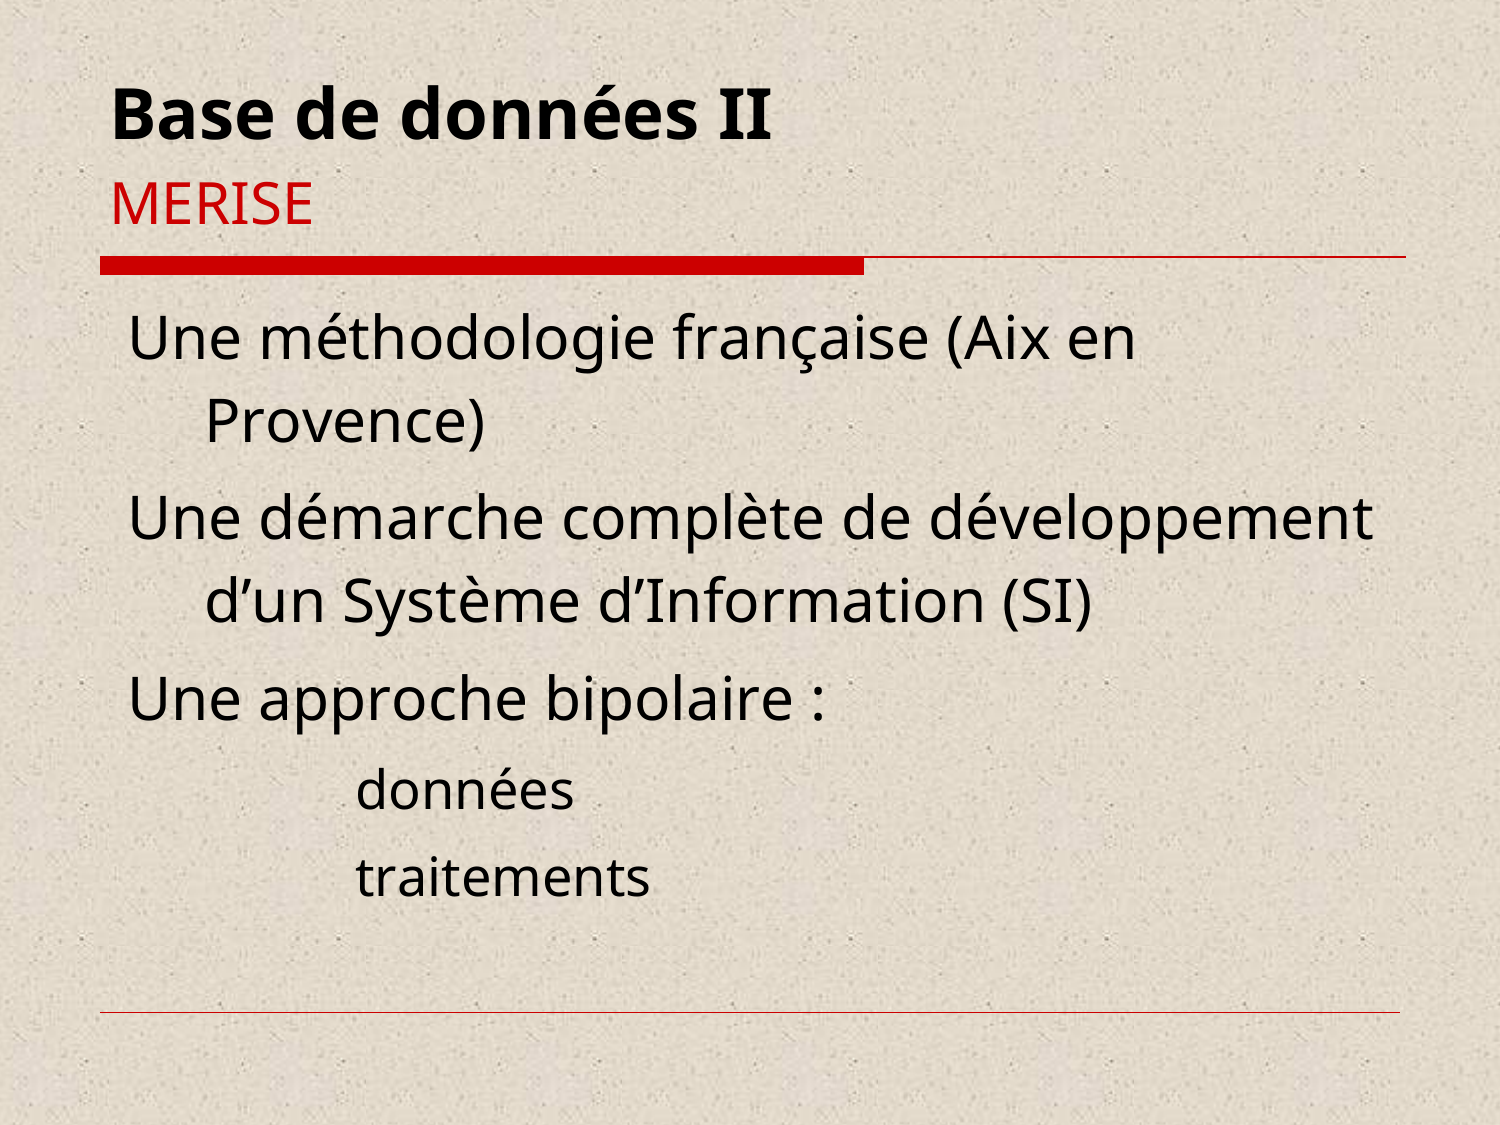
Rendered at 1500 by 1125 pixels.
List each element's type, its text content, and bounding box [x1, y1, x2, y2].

list Une méthodologie française (Aix en Provence) Une démarche complète de développement d’un Système d’Information (SI) Une approche bipolaire : données traitements [112, 287, 1413, 1004]
picture [0, 0, 1500, 1125]
title Base de données II MERISE [94, 49, 1407, 250]
